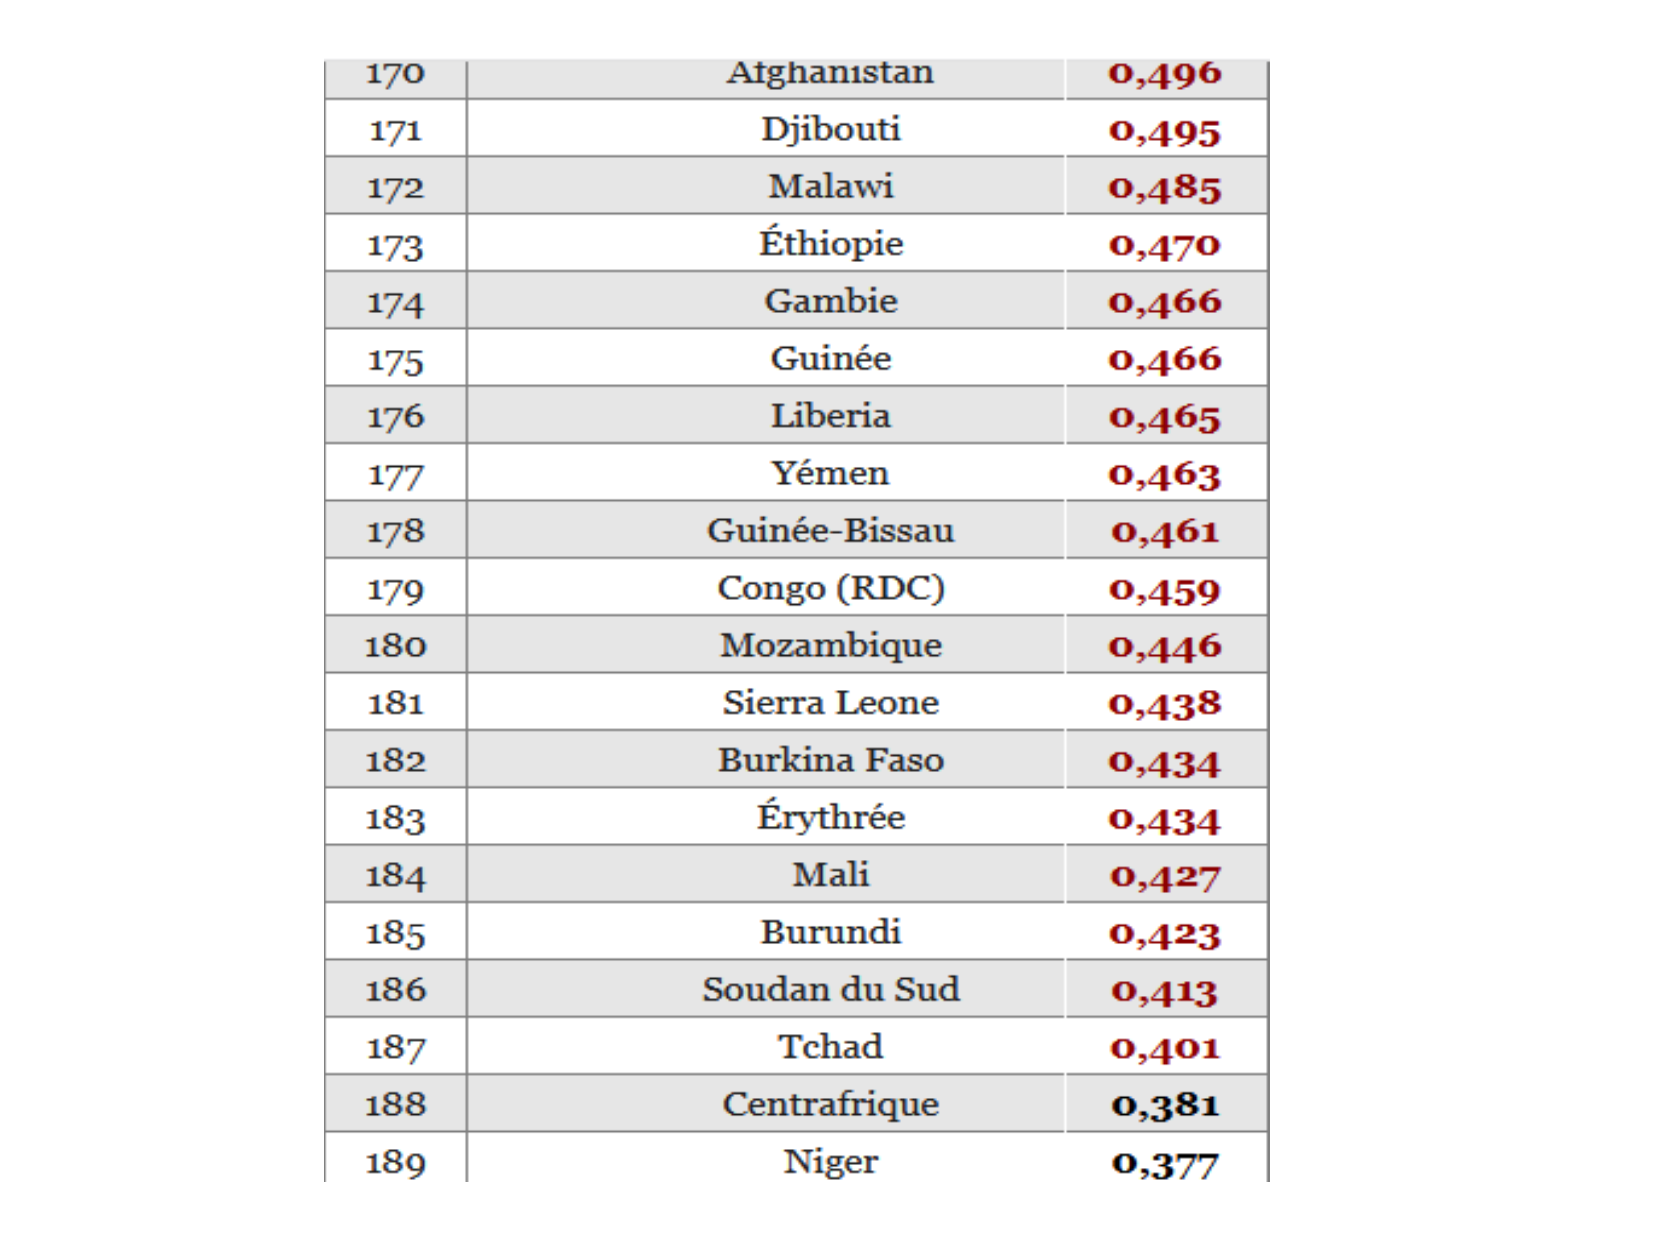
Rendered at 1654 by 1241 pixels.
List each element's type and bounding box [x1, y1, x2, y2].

picture [324, 58, 1270, 1182]
